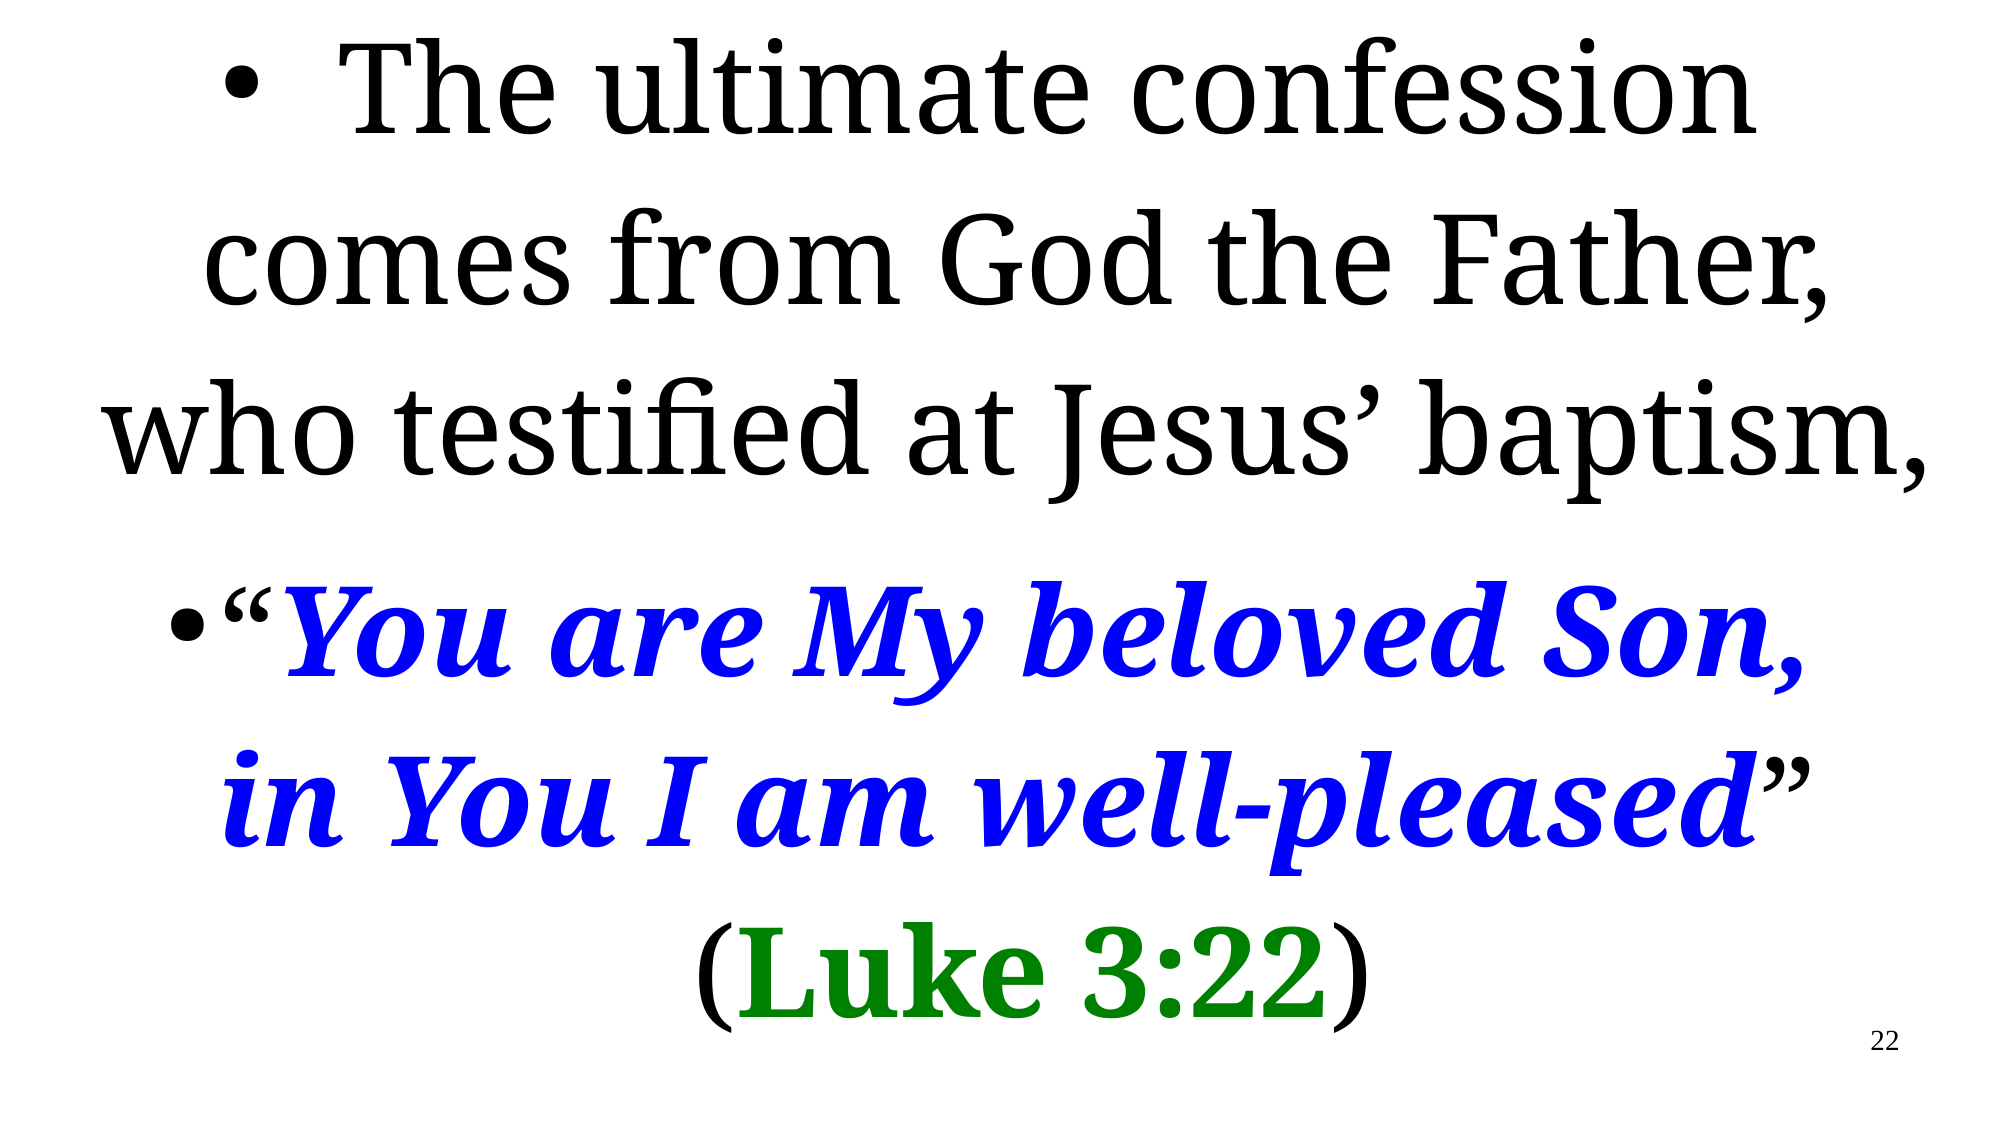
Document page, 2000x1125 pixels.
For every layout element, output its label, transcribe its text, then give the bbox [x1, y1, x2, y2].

list The ultimate confession comes from God the Father, who testified at Jesus’ baptism, “You are My beloved Son, in You I am well-pleased” (Luke 3:22) [0, 0, 1996, 1123]
